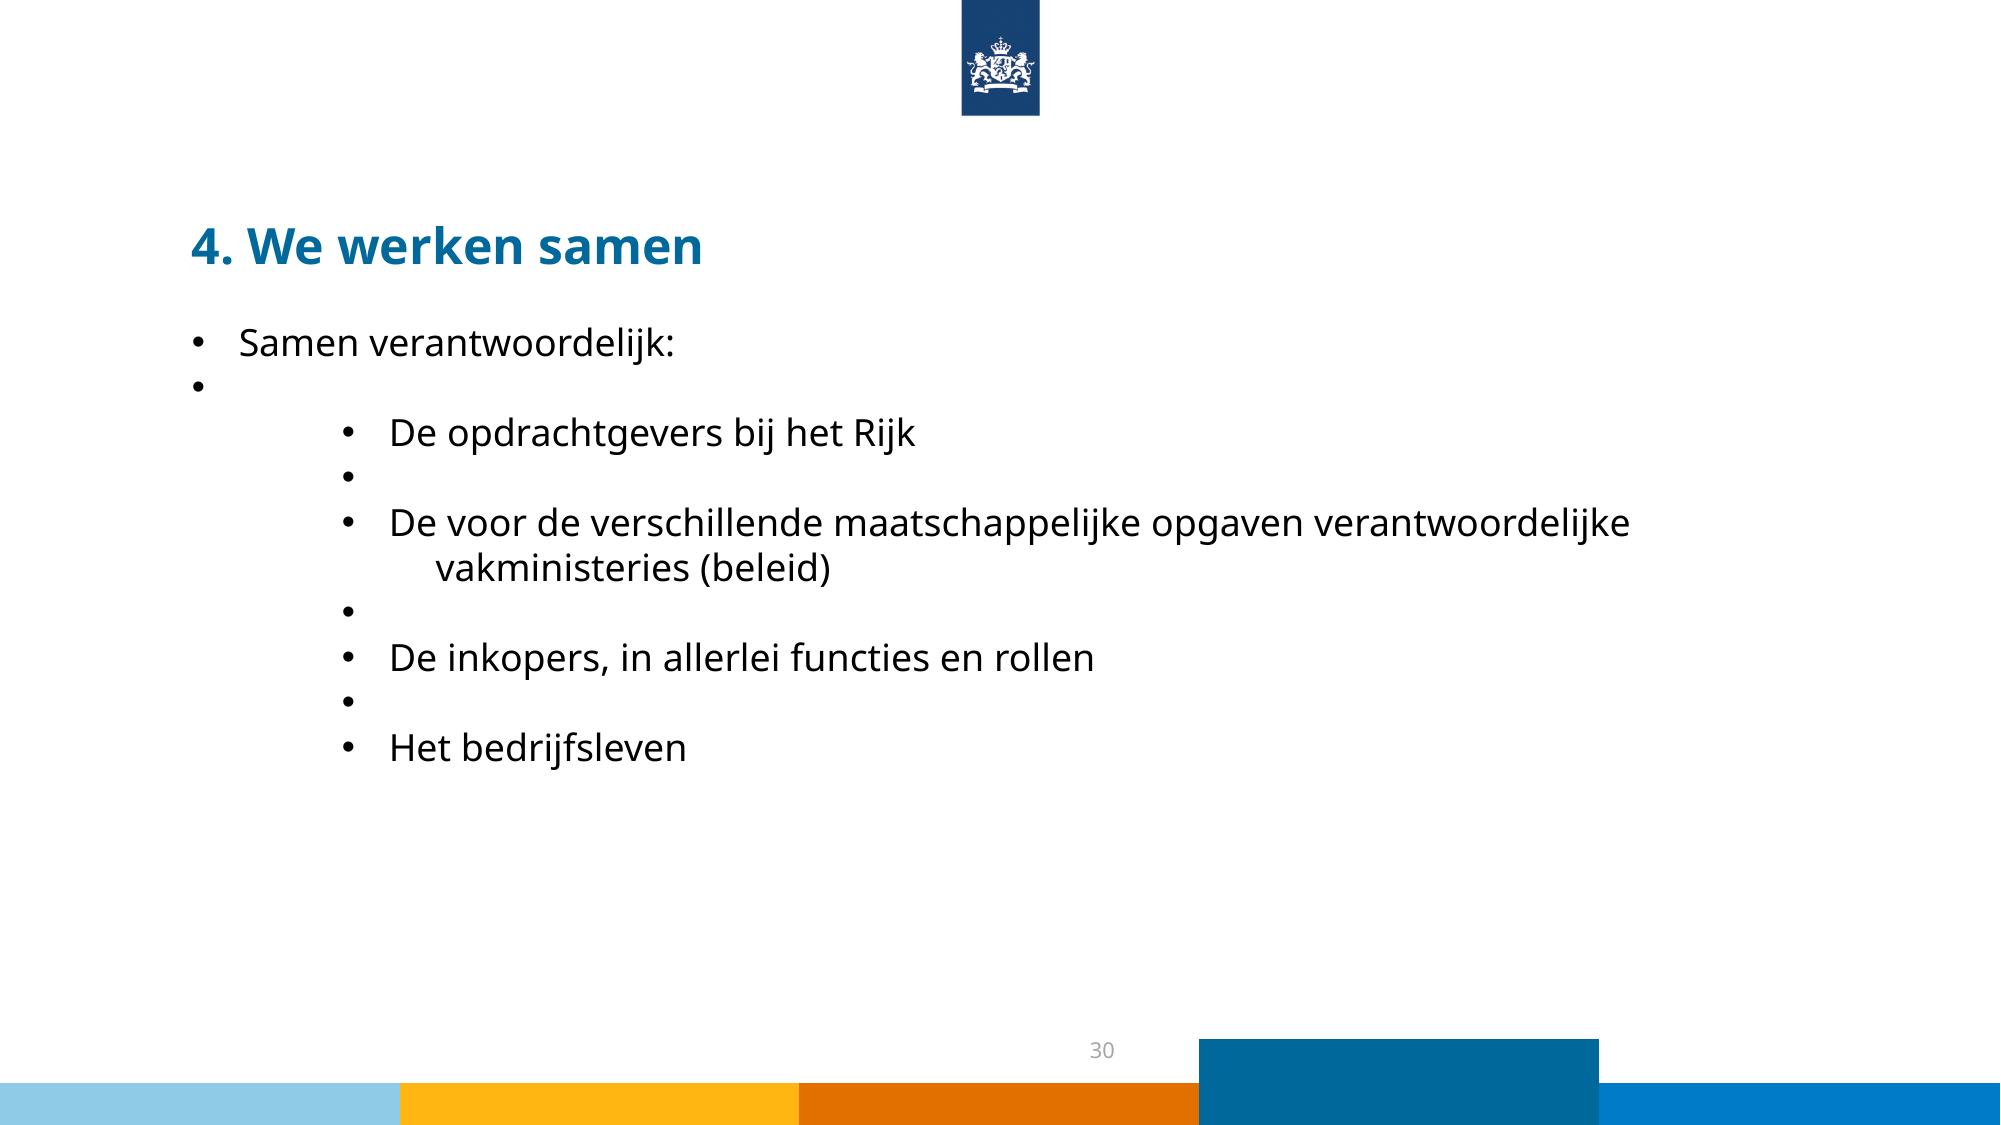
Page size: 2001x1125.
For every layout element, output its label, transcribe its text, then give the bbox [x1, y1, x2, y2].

text_box 4. We werken samen Samen verantwoordelijk: De opdrachtgevers bij het Rijk De voor de verschillende maatschappelijke opgaven verantwoordelijke vakministeries (beleid) De inkopers, in allerlei functies en rollen Het bedrijfsleven [177, 206, 1772, 783]
text_box [0, 1074, 2000, 1125]
text_box 30 [1074, 1020, 1897, 1074]
